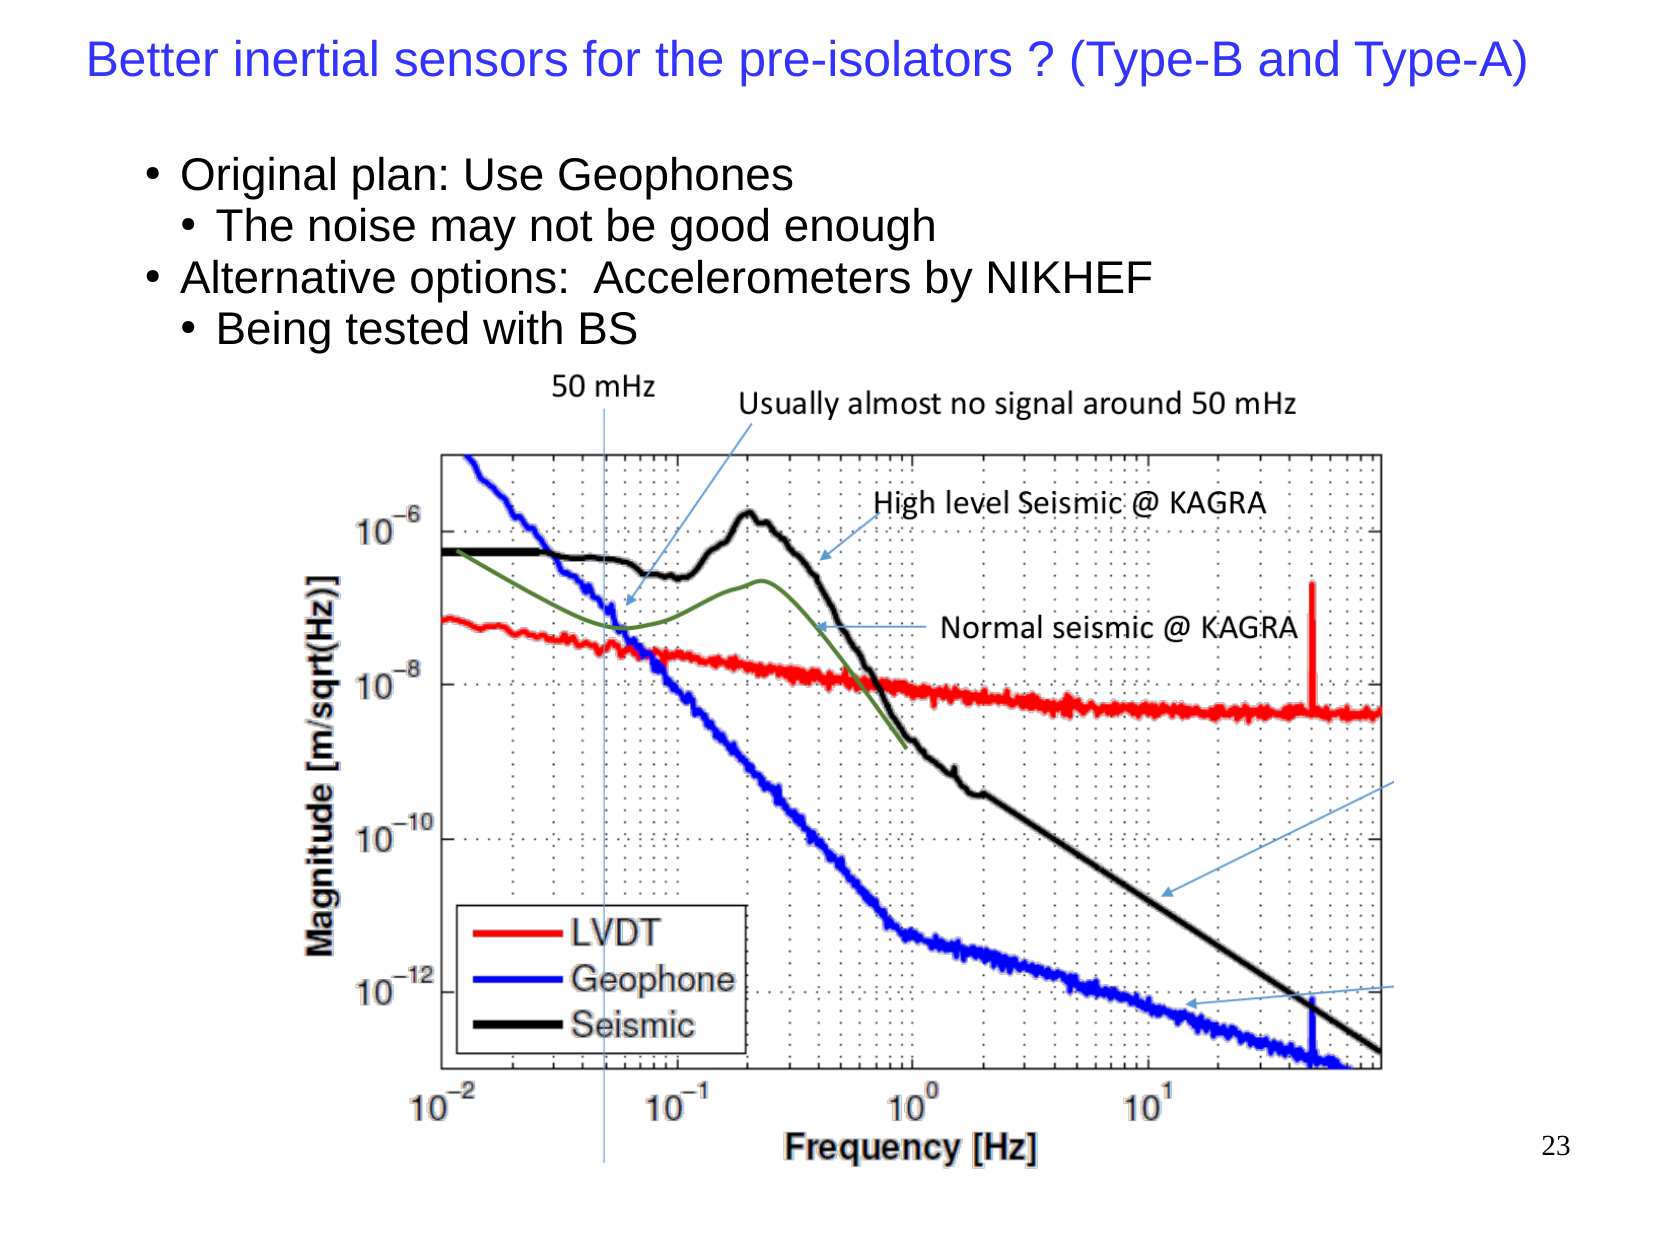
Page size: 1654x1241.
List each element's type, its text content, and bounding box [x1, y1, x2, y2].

text_box Original plan: Use Geophones The noise may not be good enough Alternative options: Accelerometers by NIKHEF Being tested with BS [129, 141, 1168, 361]
picture [268, 354, 1394, 1184]
text_box Better inertial sensors for the pre-isolators ? (Type-B and Type-A) [70, 23, 1546, 95]
